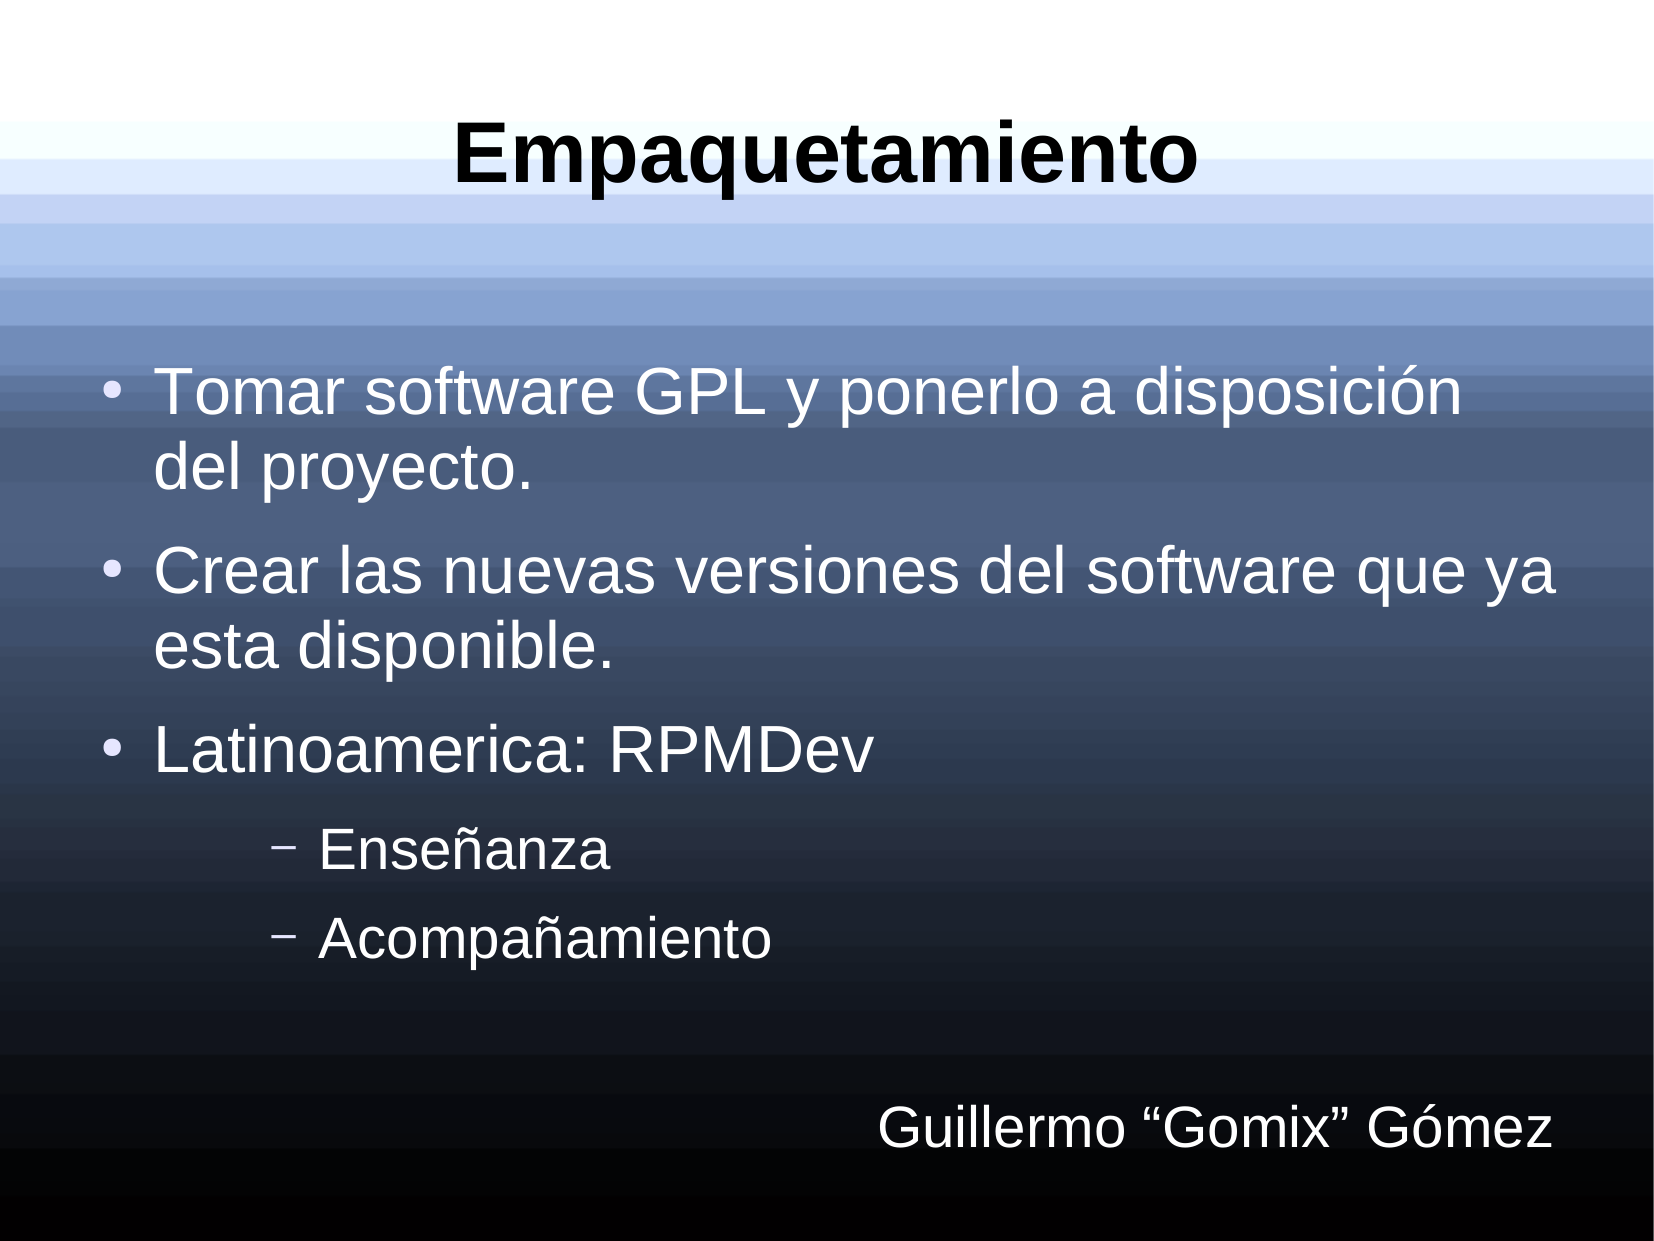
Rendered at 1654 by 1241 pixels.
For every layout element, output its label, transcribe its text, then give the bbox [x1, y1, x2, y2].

picture [0, 0, 1654, 1241]
list Tomar software GPL y ponerlo a disposición del proyecto. Crear las nuevas versiones del software que ya esta disponible. Latinoamerica: RPMDev Enseñanza Acompañamiento [82, 354, 1571, 1173]
text_box Guillermo “Gomix” Gómez [862, 1087, 1571, 1168]
title Empaquetamiento [82, 49, 1571, 257]
